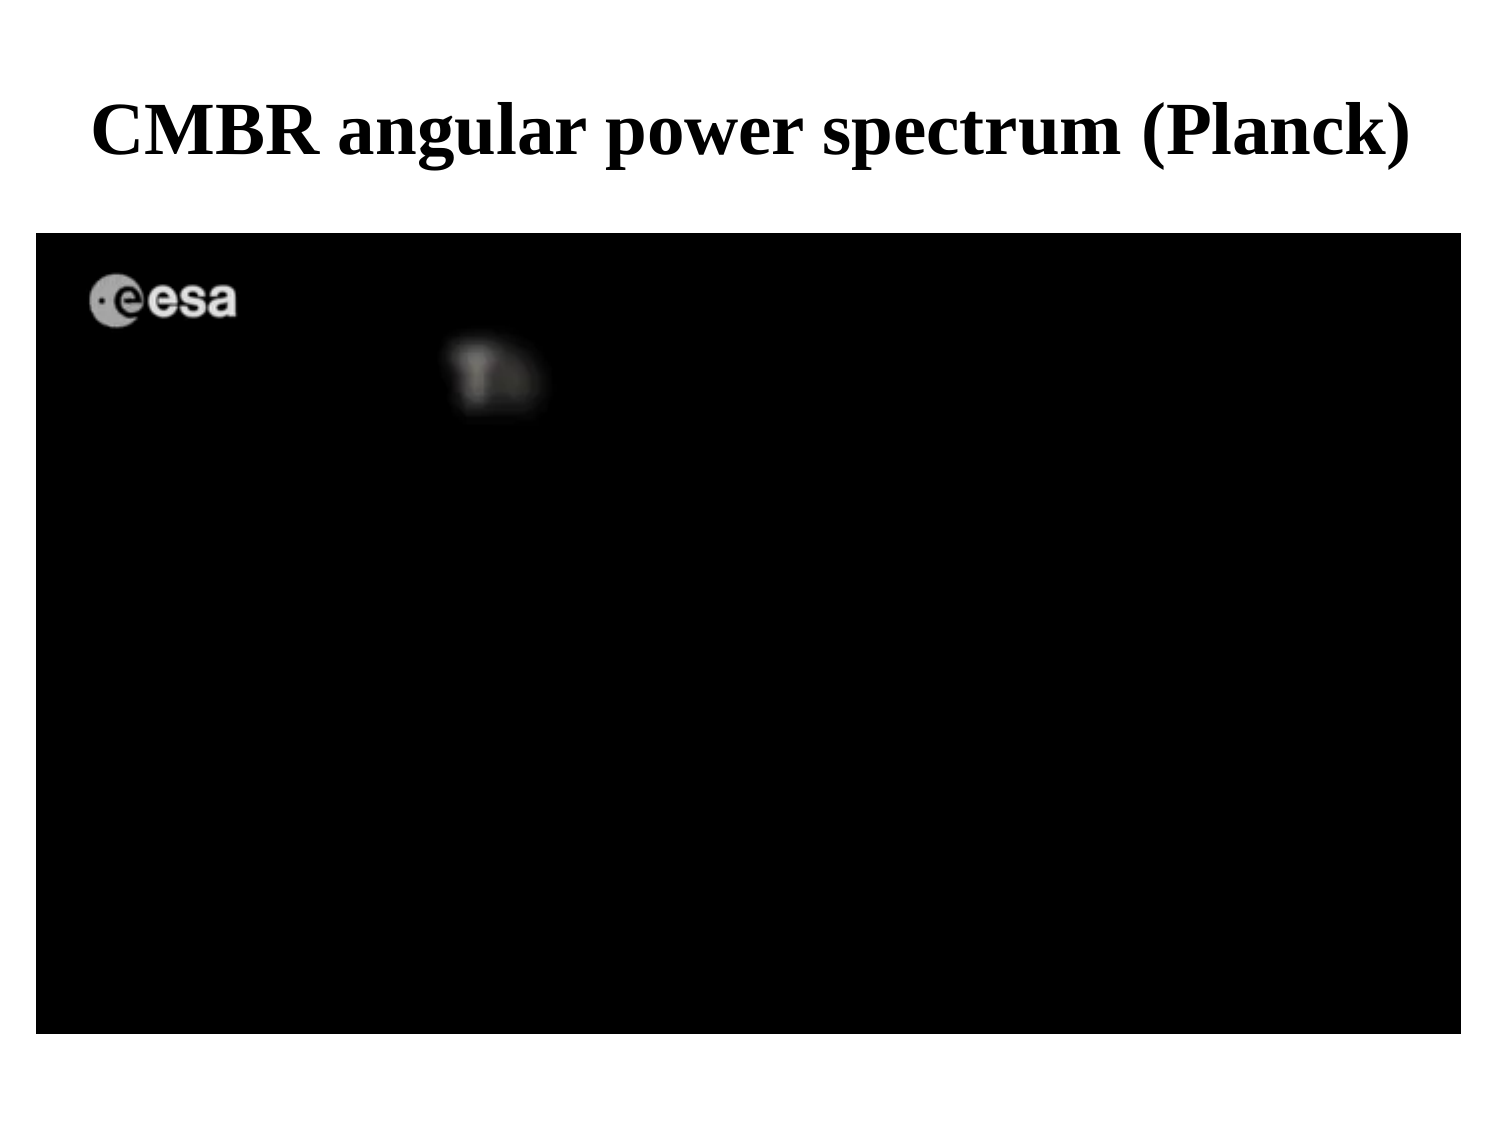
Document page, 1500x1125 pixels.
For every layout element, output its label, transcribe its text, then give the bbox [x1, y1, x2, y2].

text_box [36, 232, 1462, 1034]
title CMBR angular power spectrum (Planck) [20, 65, 1482, 183]
